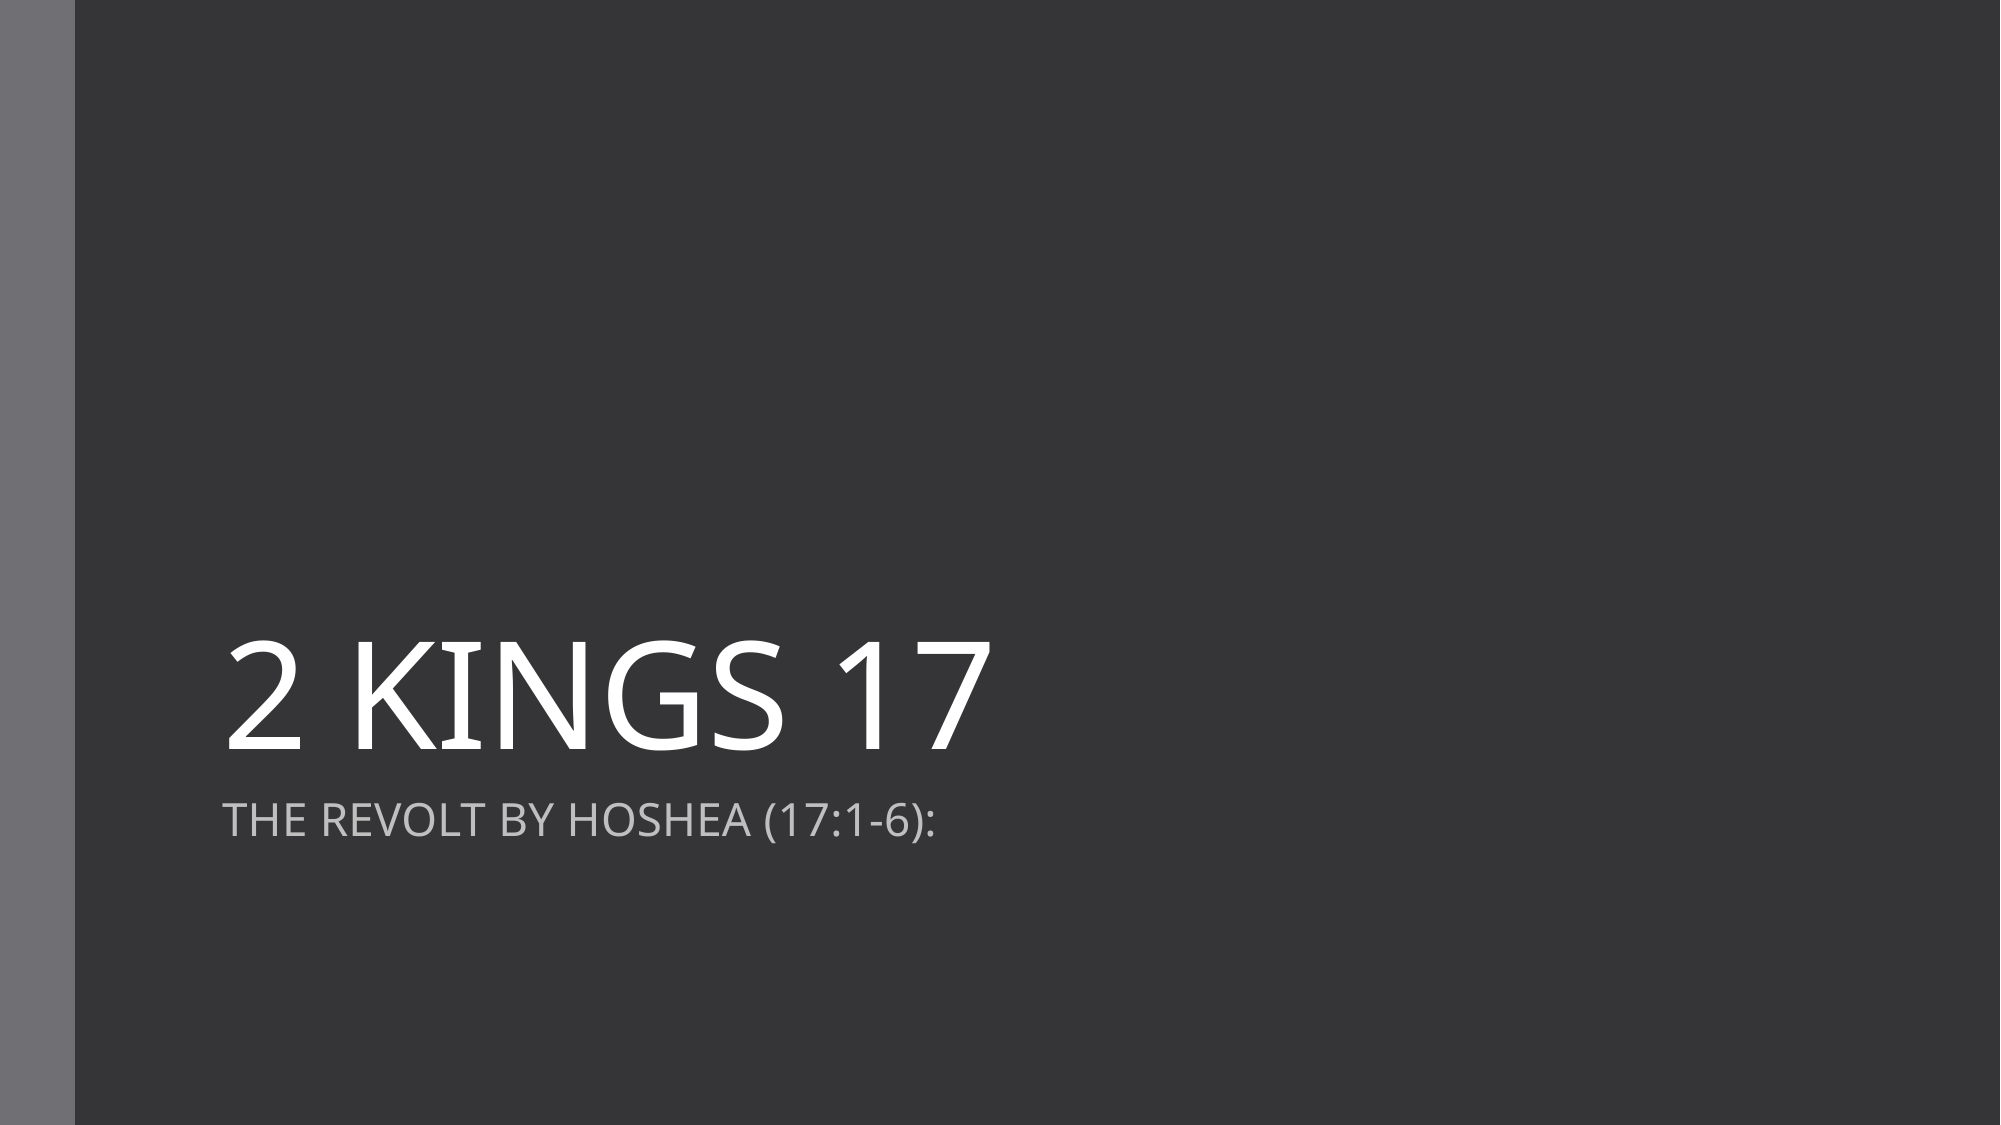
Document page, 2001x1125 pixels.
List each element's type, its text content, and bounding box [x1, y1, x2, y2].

title 2 KINGS 17 [206, 124, 1752, 787]
subtitle THE REVOLT BY HOSHEA (17:1-6): [206, 787, 1752, 1066]
